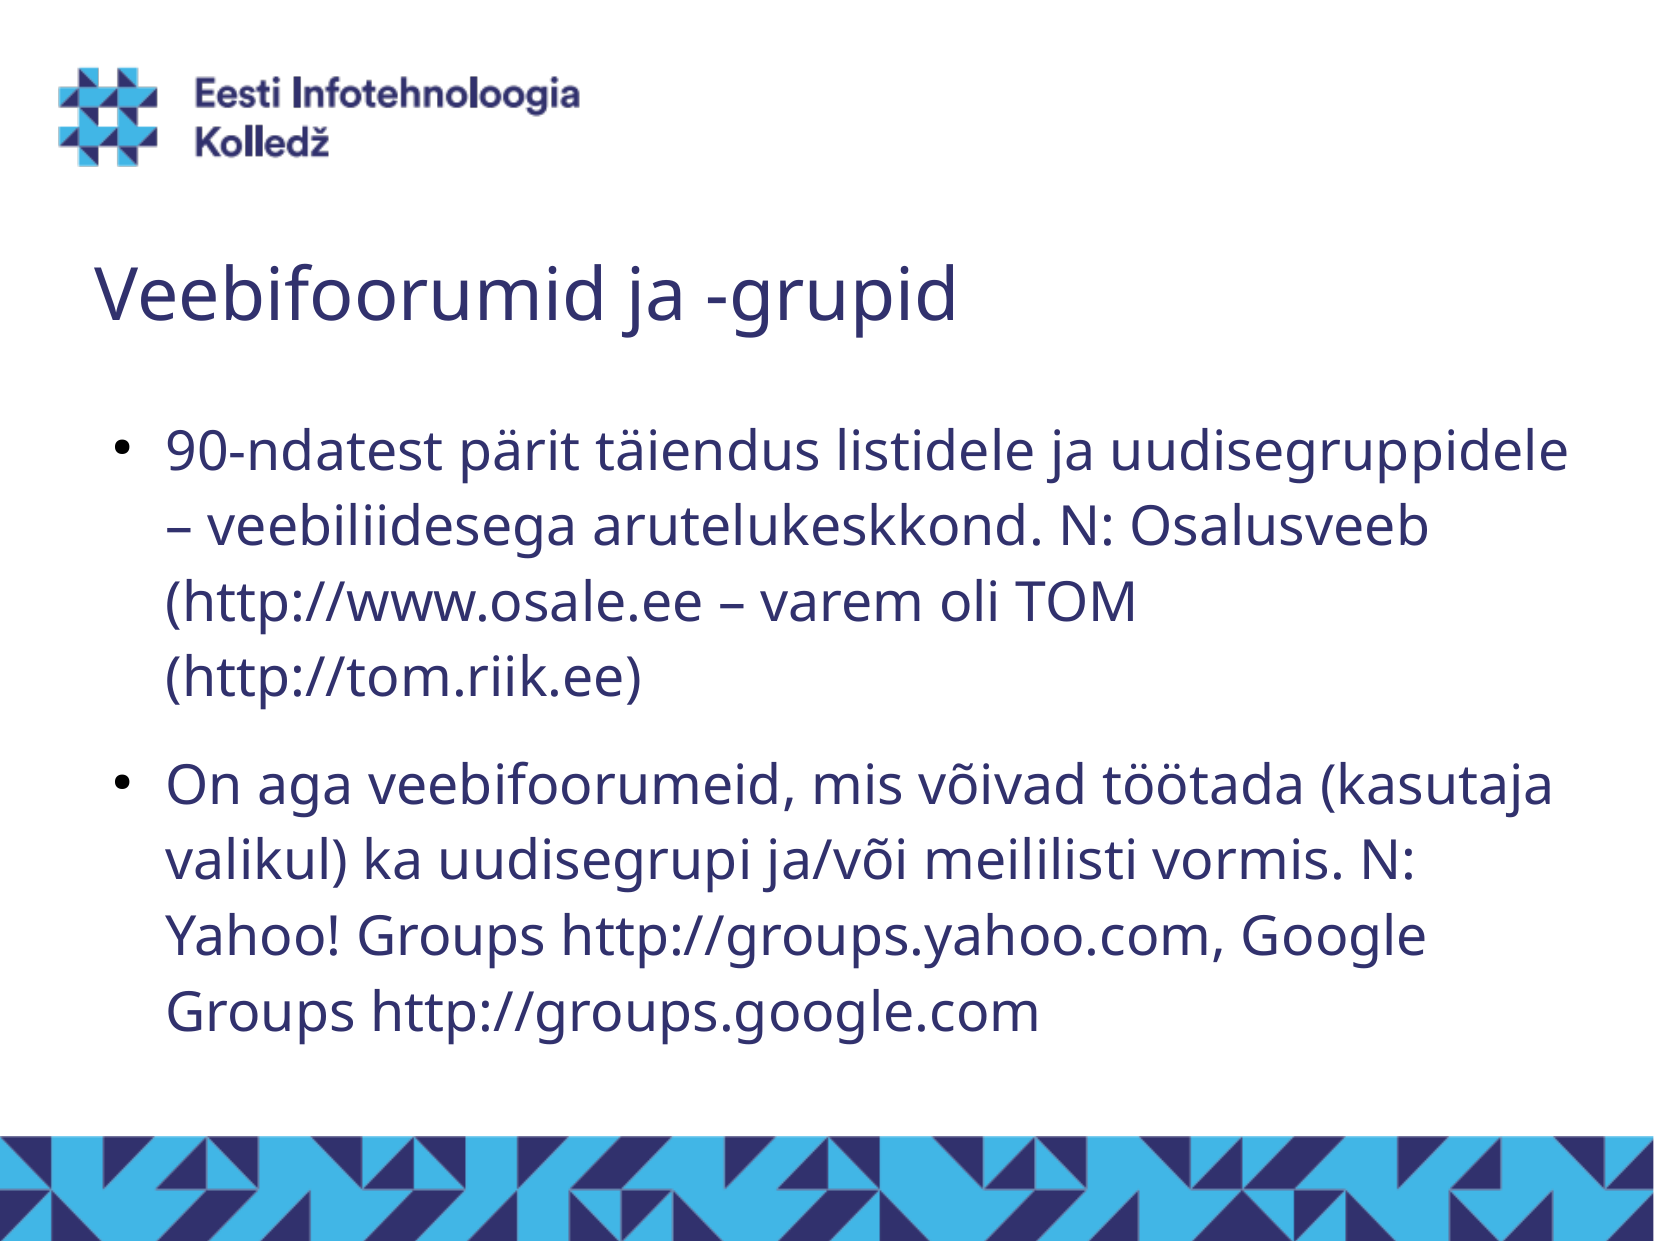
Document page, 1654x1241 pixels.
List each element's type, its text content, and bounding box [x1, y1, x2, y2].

title Veebifoorumid ja -grupid [94, 188, 1607, 396]
list 90-ndatest pärit täiendus listidele ja uudisegruppidele – veebiliidesega arutelukeskkond. N: Osalusveeb (http://www.osale.ee – varem oli TOM (http://tom.riik.ee) On aga veebifoorumeid, mis võivad töötada (kasutaja valikul) ka uudisegrupi ja/või meililisti vormis. N: Yahoo! Groups http://groups.yahoo.com, Google Groups http://groups.google.com [94, 411, 1607, 1111]
